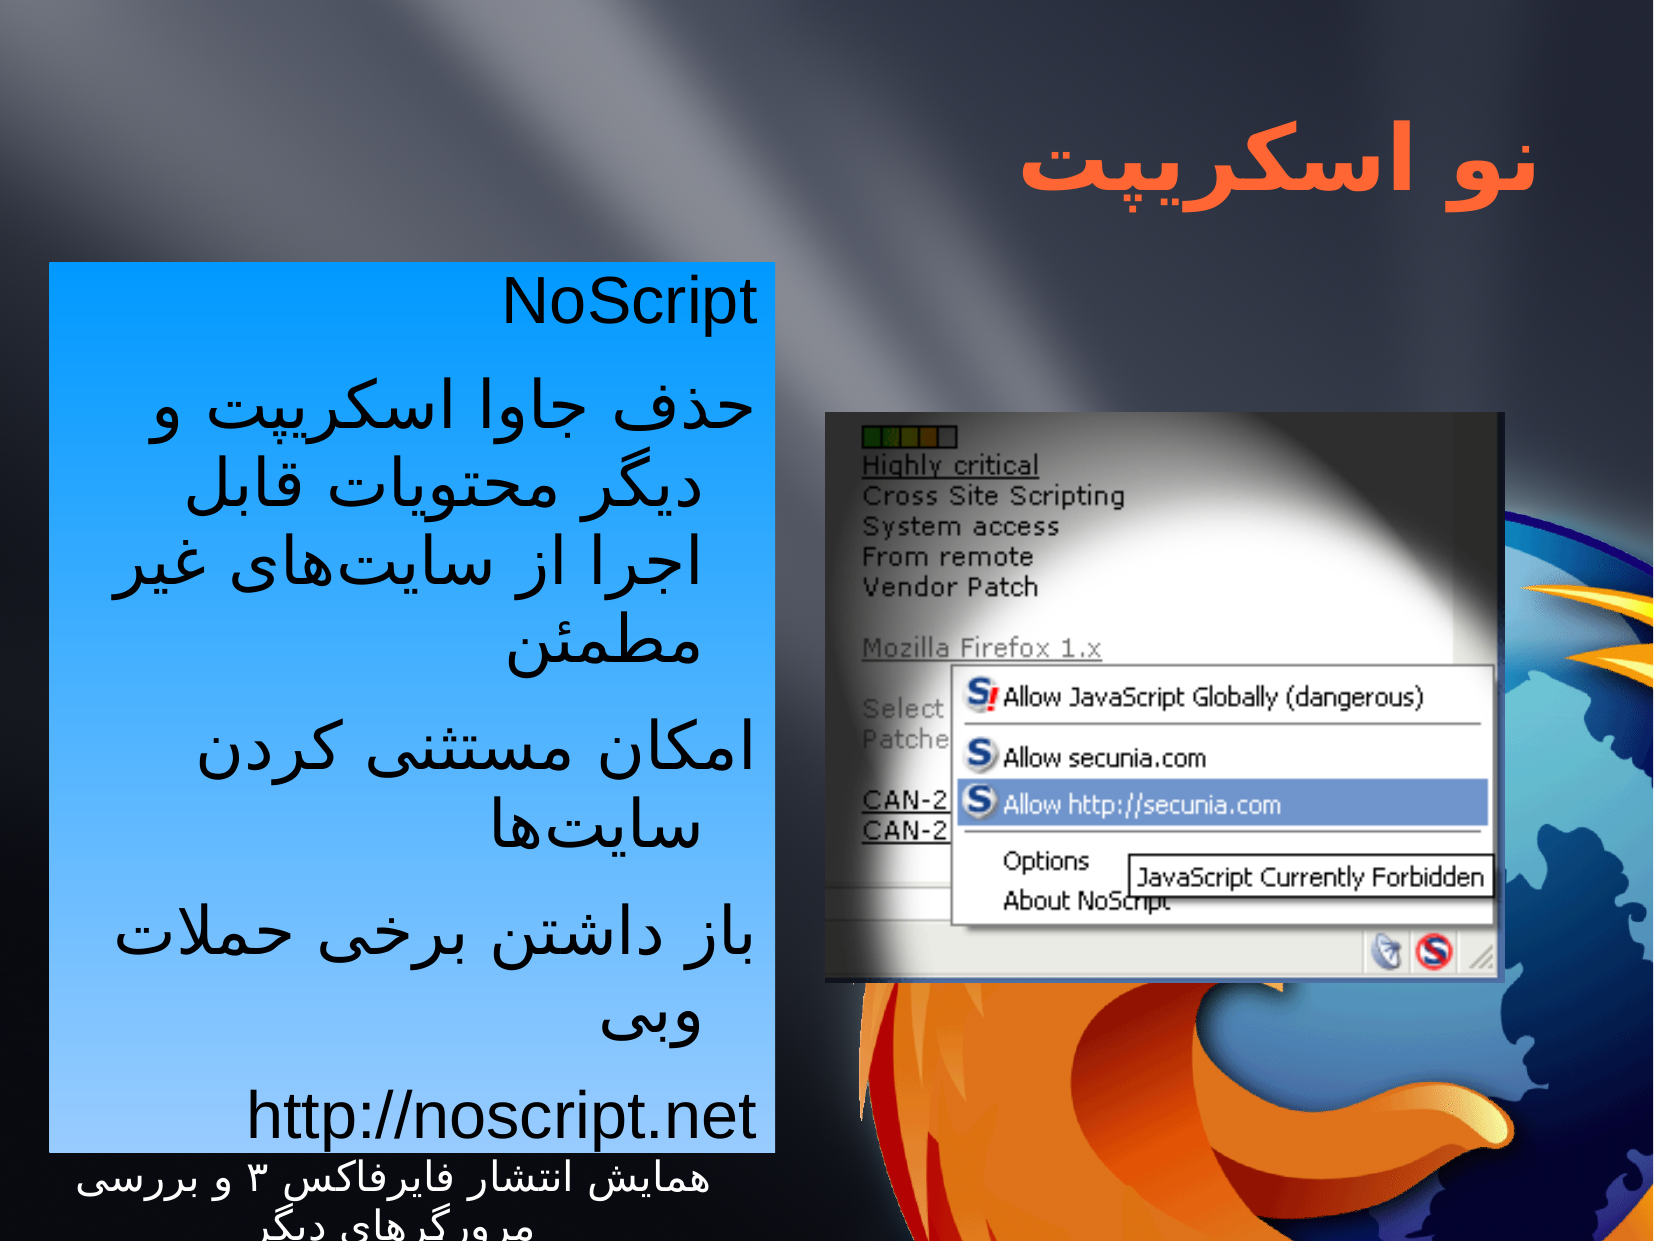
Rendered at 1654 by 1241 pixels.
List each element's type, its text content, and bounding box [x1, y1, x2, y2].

list NoScript حذف جاوا اسکریپت و دیگر محتویات قابل اجرا از سایت‌های غیر مطمئن امکان مستثنی کردن سایت‌ها باز داشتن برخی حملات وبی http://noscript.net [49, 262, 776, 1126]
title نو اسکریپت [149, 55, 1575, 263]
picture [0, 0, 1654, 1241]
picture [521, 1231, 528, 1237]
